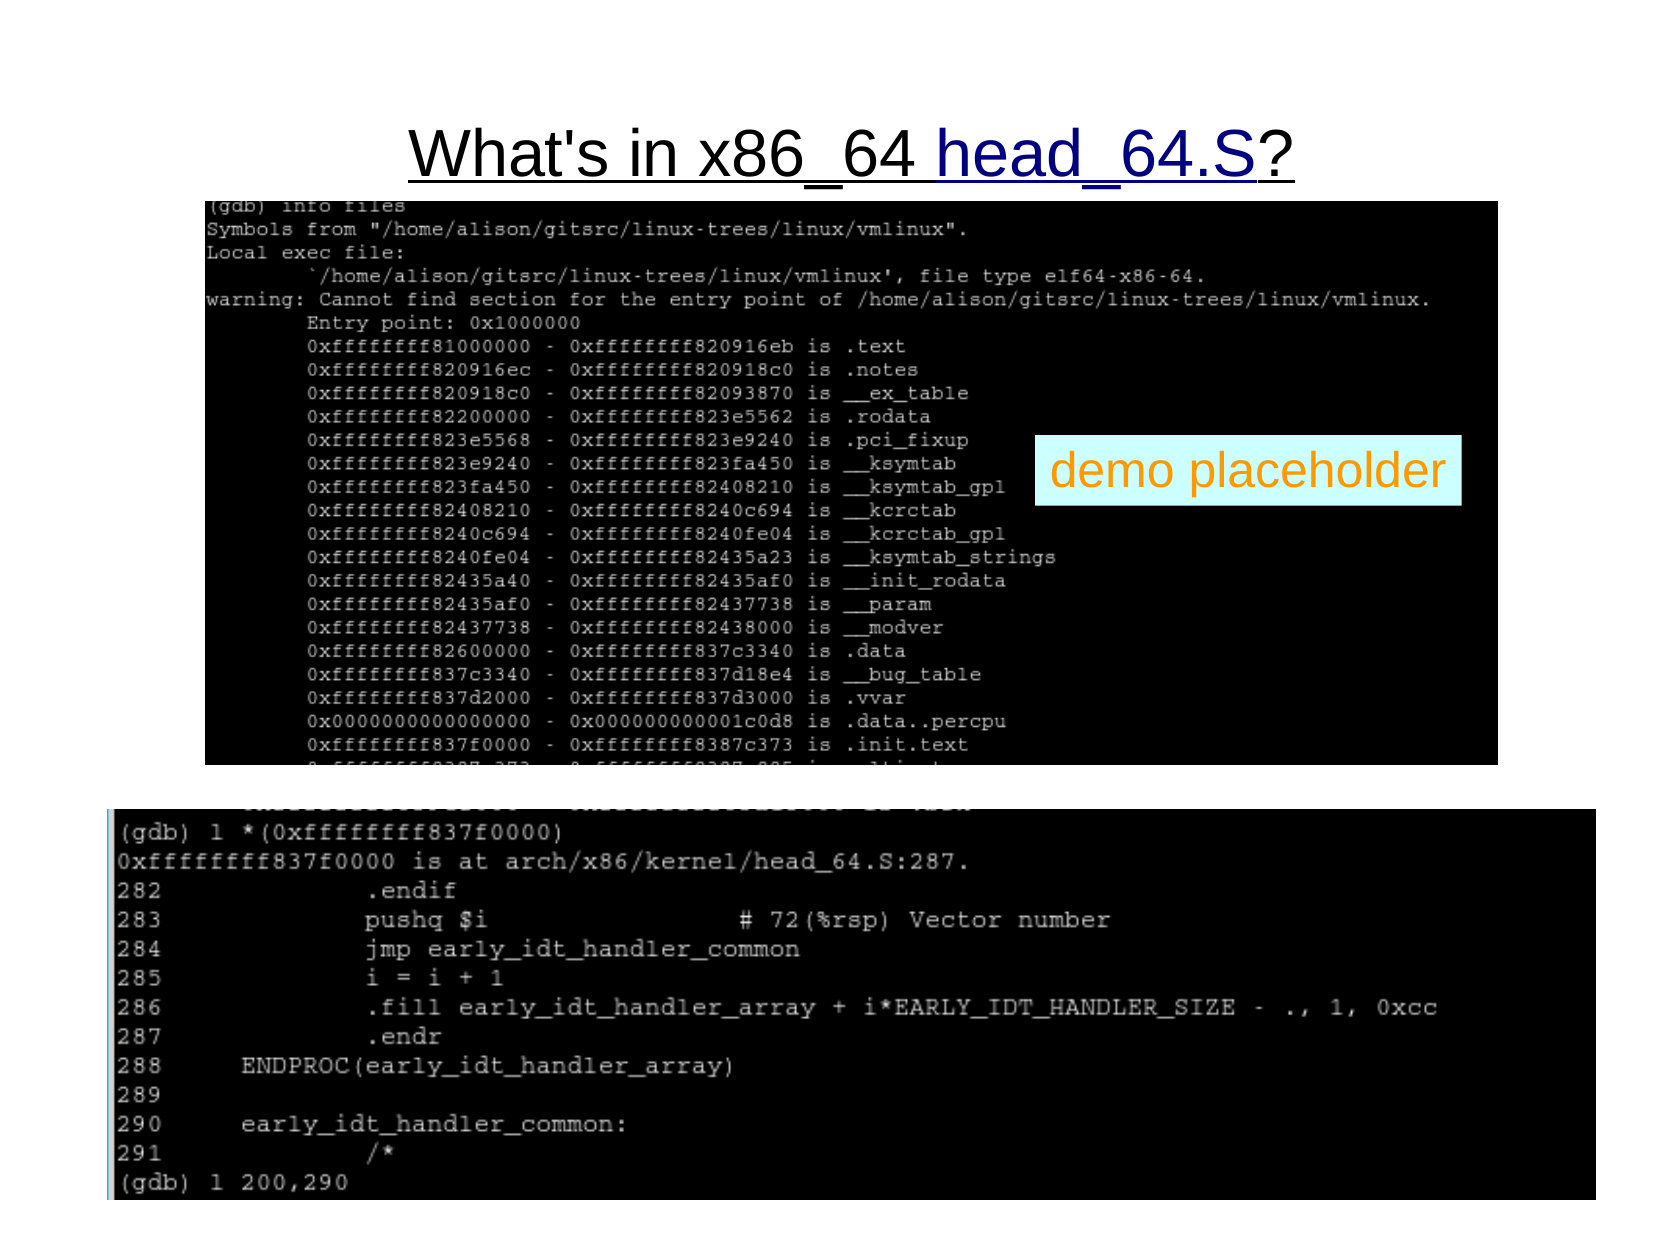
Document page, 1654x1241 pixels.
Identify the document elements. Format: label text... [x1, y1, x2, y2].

picture [107, 809, 1596, 1201]
picture [205, 201, 1498, 766]
text_box demo placeholder [1035, 435, 1462, 497]
title What's in x86_64 head_64.S? [107, 49, 1596, 257]
